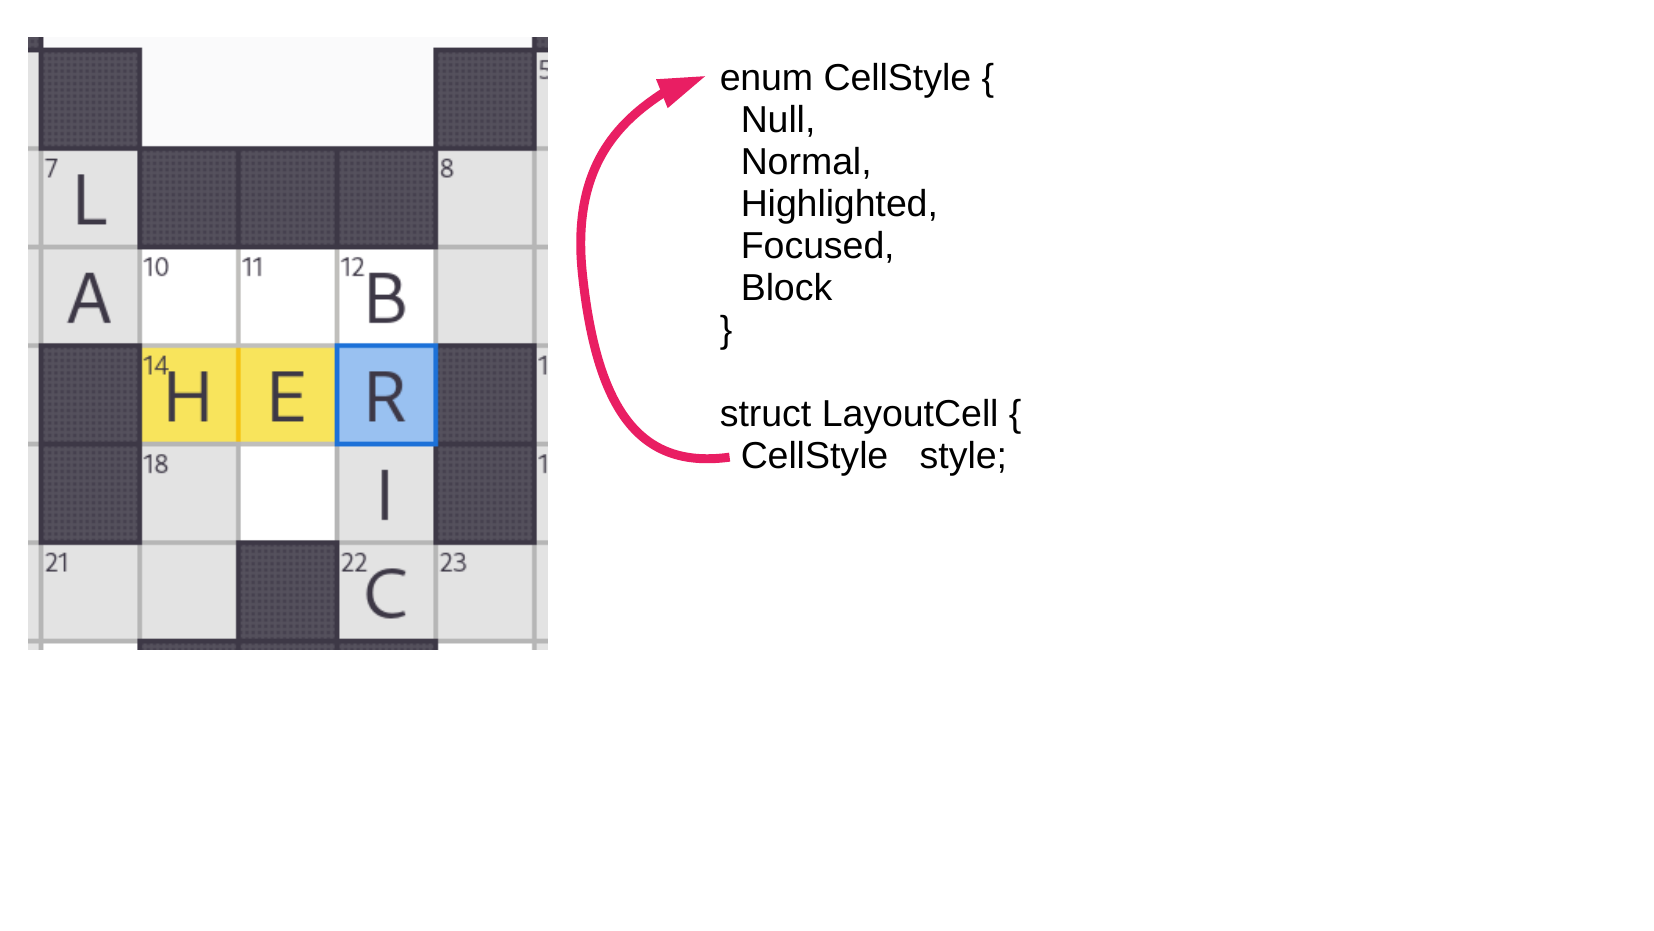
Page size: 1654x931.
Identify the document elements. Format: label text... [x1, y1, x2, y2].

text_box enum CellStyle { Null, Normal, Highlighted, Focused, Block } struct LayoutCell { CellStyle style; GdkRGBA bg_color; gboolean bg_color_set; char *main_text; char *cluenum_text; } [705, 49, 1167, 778]
picture [28, 37, 548, 650]
